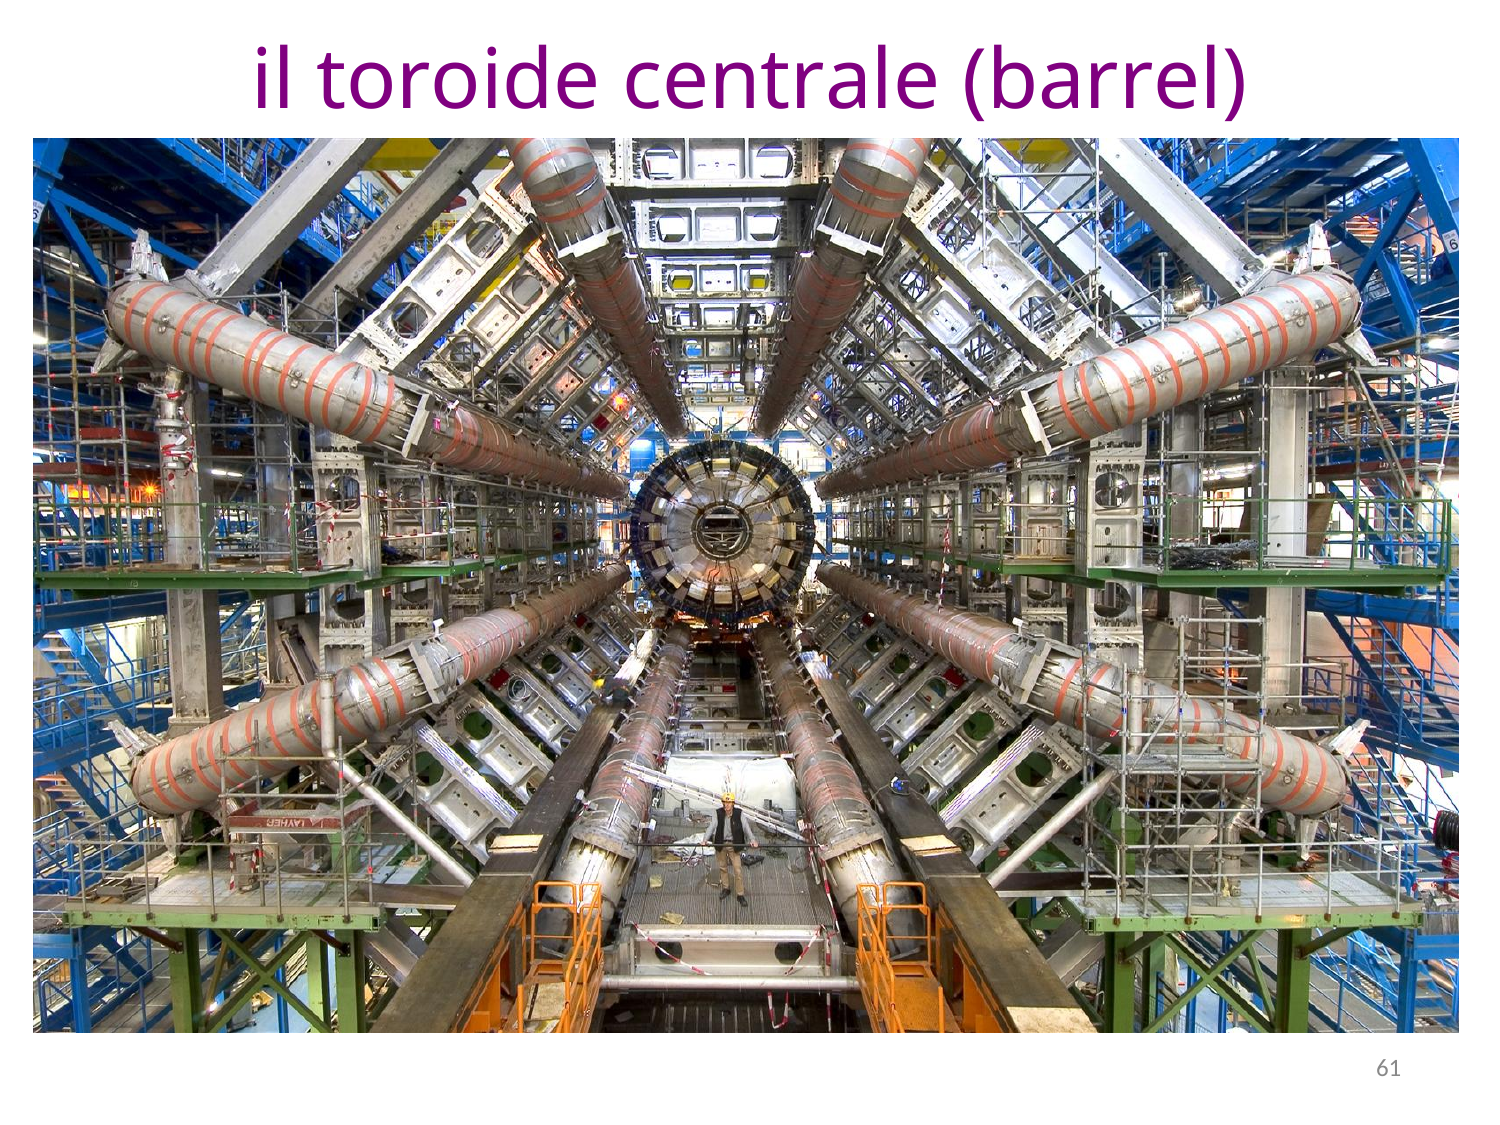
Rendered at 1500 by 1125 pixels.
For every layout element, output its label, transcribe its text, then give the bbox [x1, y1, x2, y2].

text_box <numero> [1074, 1042, 1417, 1095]
picture [33, 138, 1459, 1033]
text_box il toroide centrale (barrel)‏ [112, 0, 1388, 119]
